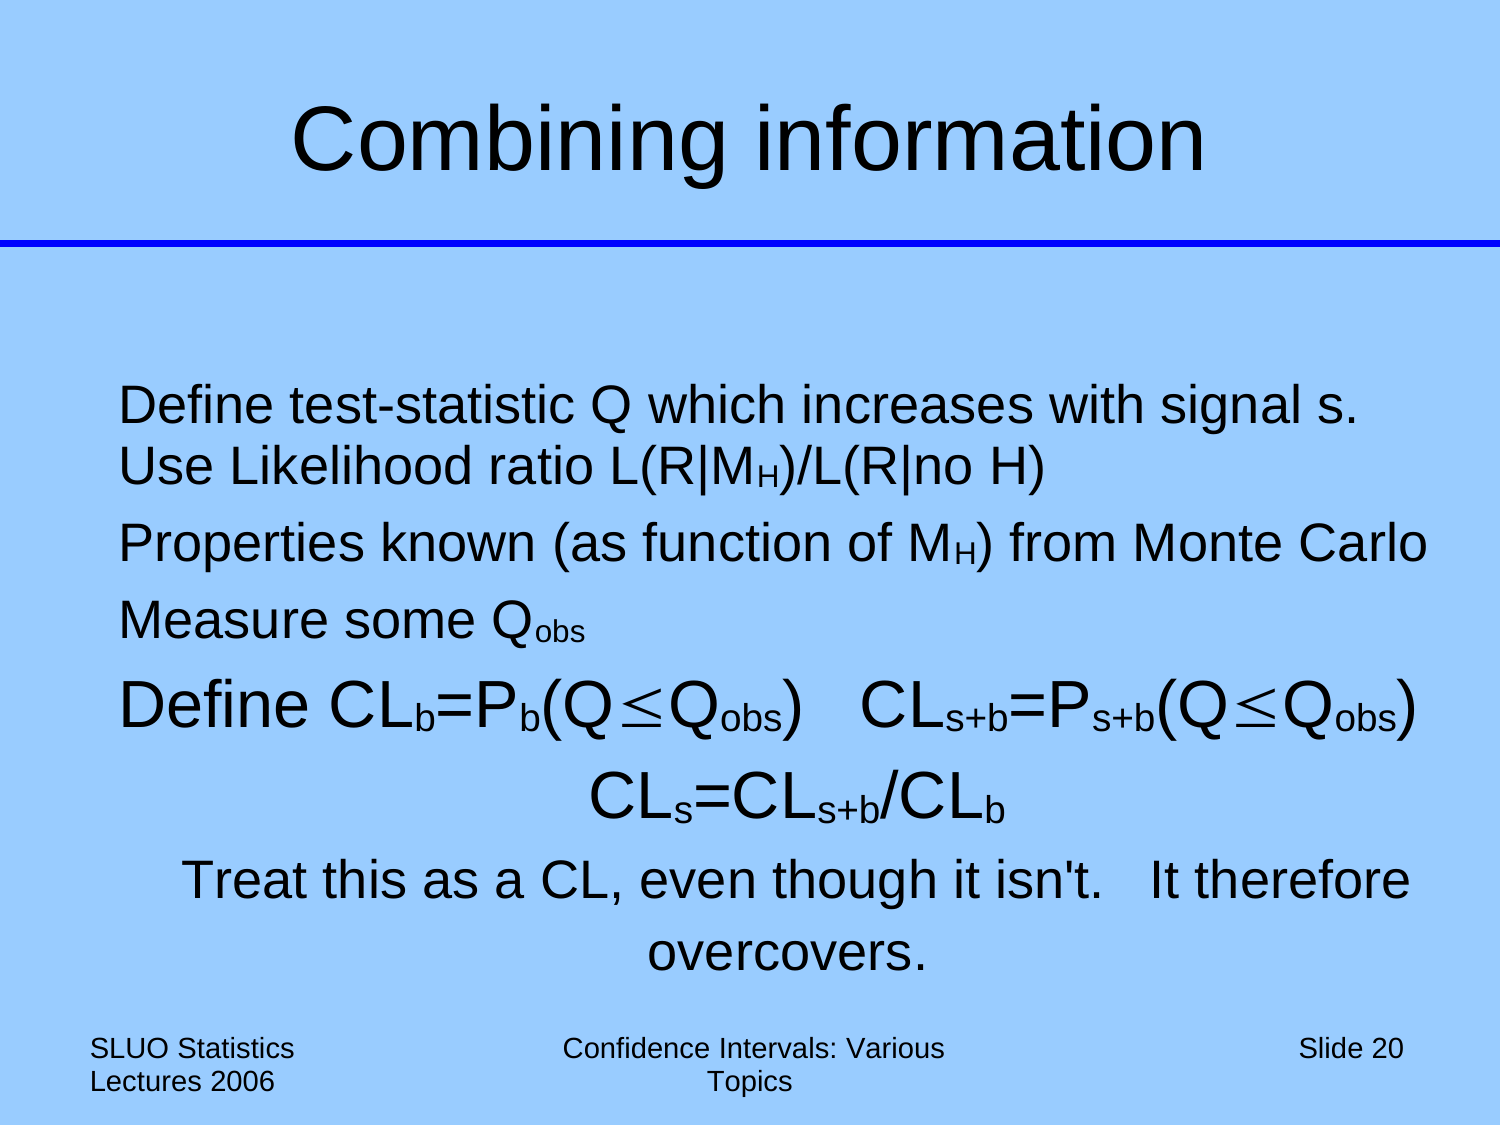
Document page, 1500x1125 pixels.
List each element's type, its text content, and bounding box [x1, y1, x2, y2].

title Combining information [75, 45, 1426, 233]
text_box Define test-statistic Q which increases with signal s. Use Likelihood ratio L(R|MH)/L(R|no H) Properties known (as function of MH) from Monte Carlo Measure some Qobs Define CLb=Pb(QQobs) CLs+b=Ps+b(QQobs) CLs=CLs+b/CLb Treat this as a CL, even though it isn't. It therefore overcovers. [118, 231, 1477, 1037]
